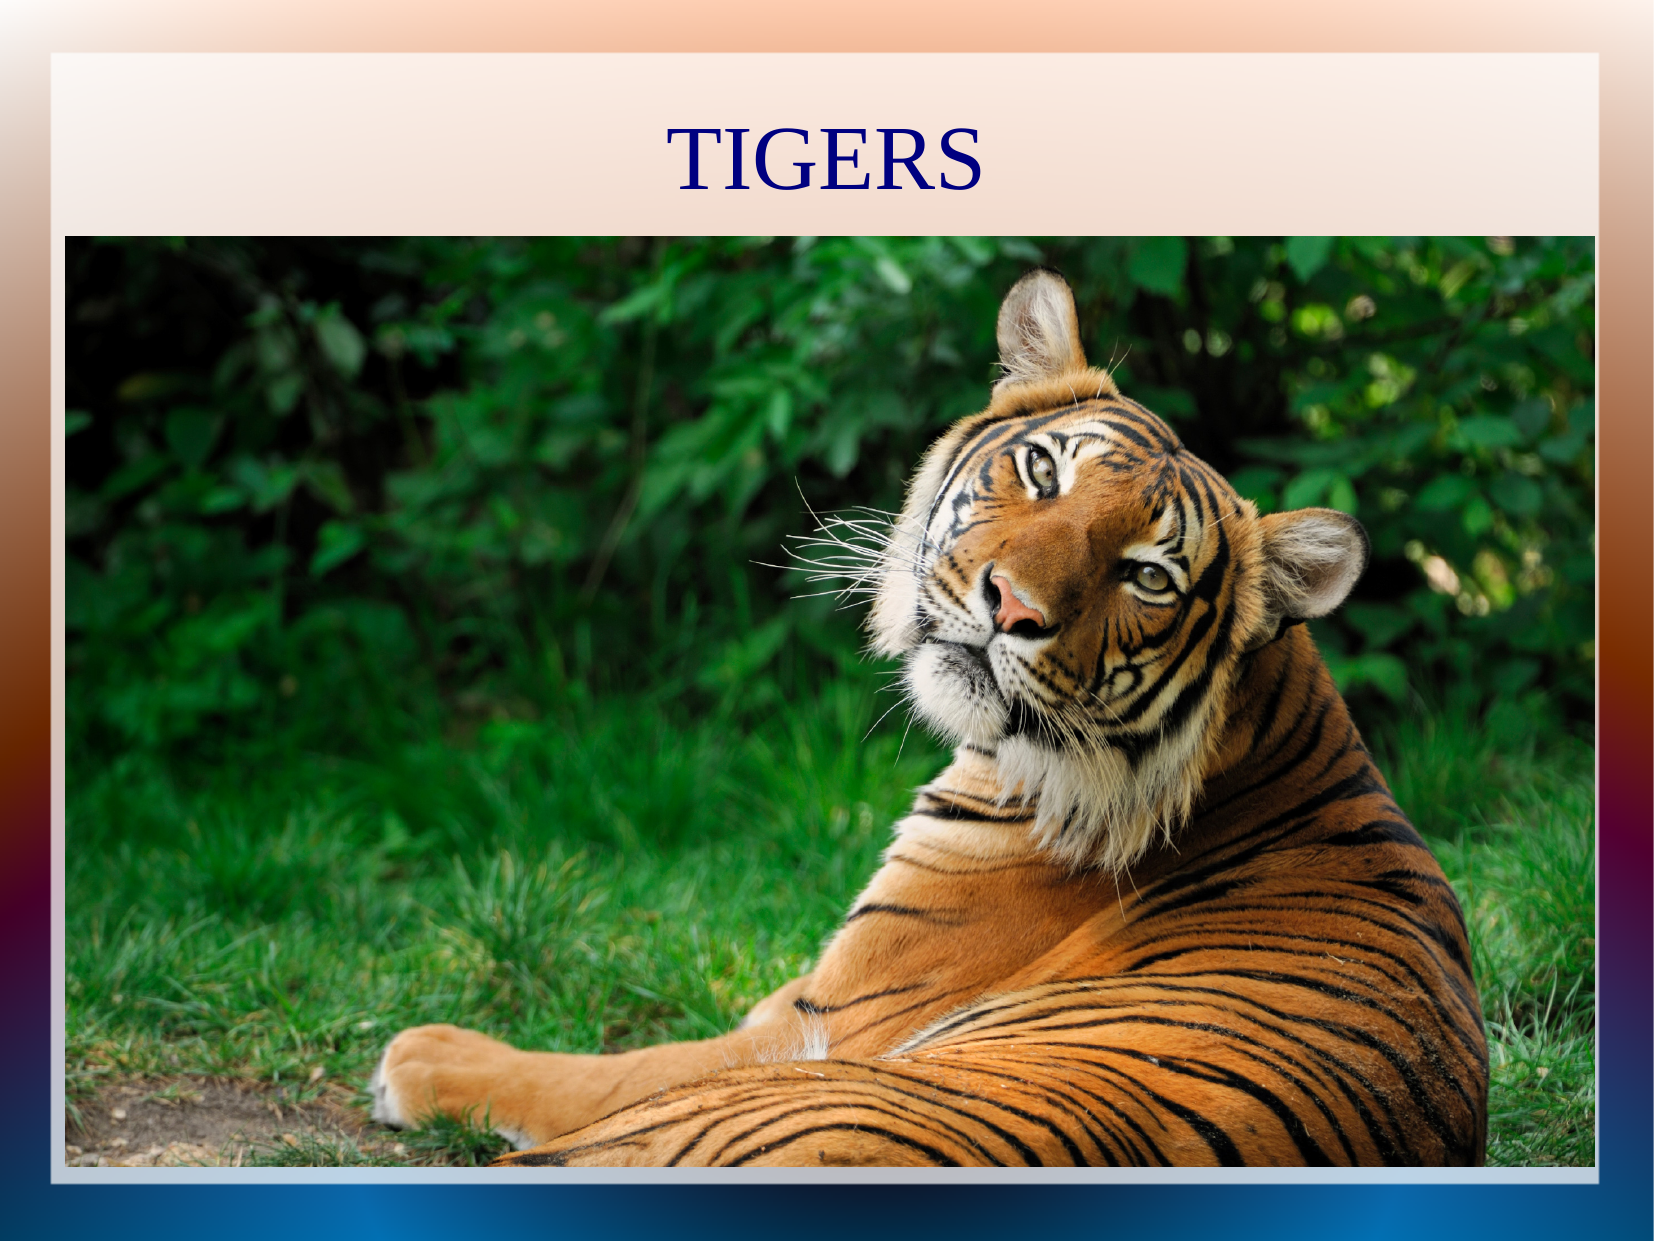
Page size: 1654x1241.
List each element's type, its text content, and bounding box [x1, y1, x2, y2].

picture [0, 0, 1654, 1241]
title TIGERS [82, 55, 1571, 236]
